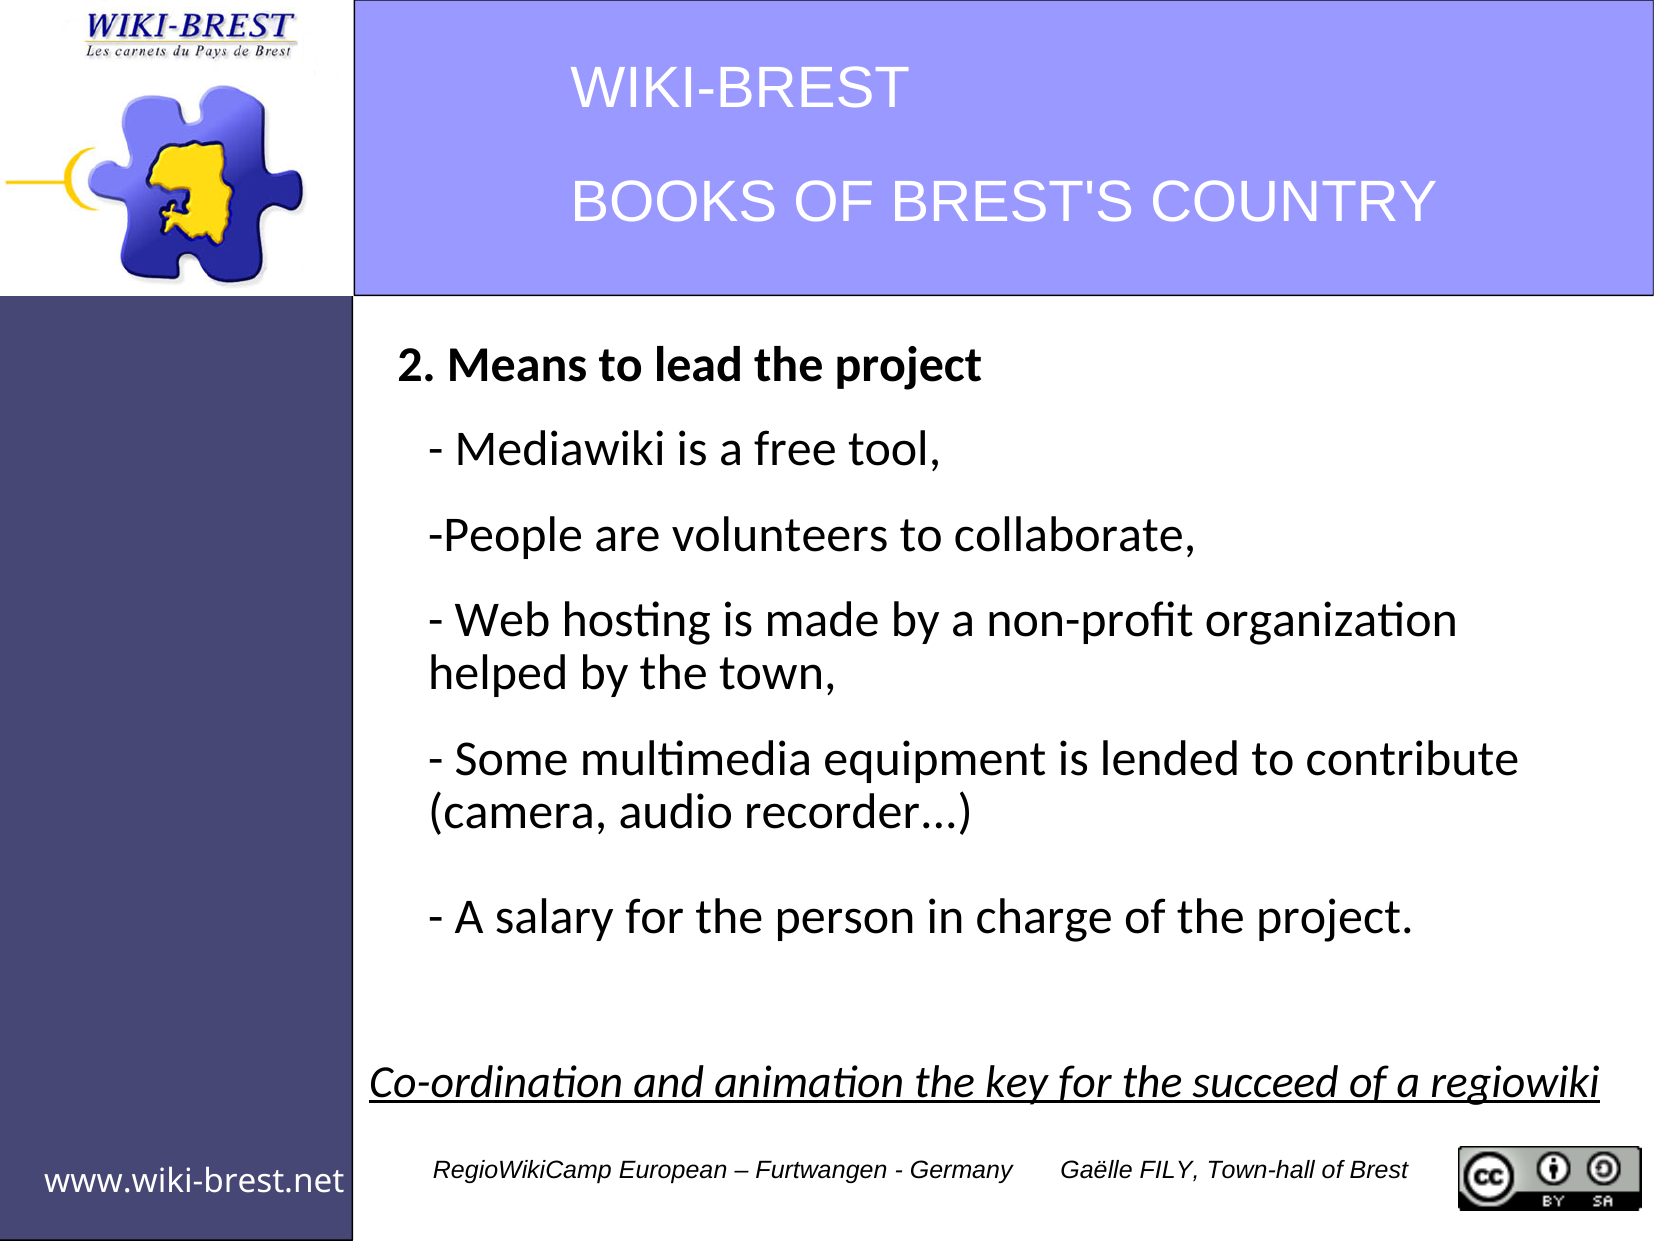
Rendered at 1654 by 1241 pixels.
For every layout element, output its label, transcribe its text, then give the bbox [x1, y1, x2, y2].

text_box 2. Means to lead the project [382, 332, 1625, 414]
text_box - Mediawiki is a free tool, -People are volunteers to collaborate, - Web hosting is made by a non-profit organization helped by the town, - Some multimedia equipment is lended to contribute (camera, audio recorder...) - A salary for the person in charge of the project. [413, 415, 1536, 963]
picture [0, 0, 353, 296]
picture [1458, 1146, 1642, 1211]
text_box Co-ordination and animation the key for the succeed of a regiowiki [354, 1051, 1654, 1123]
